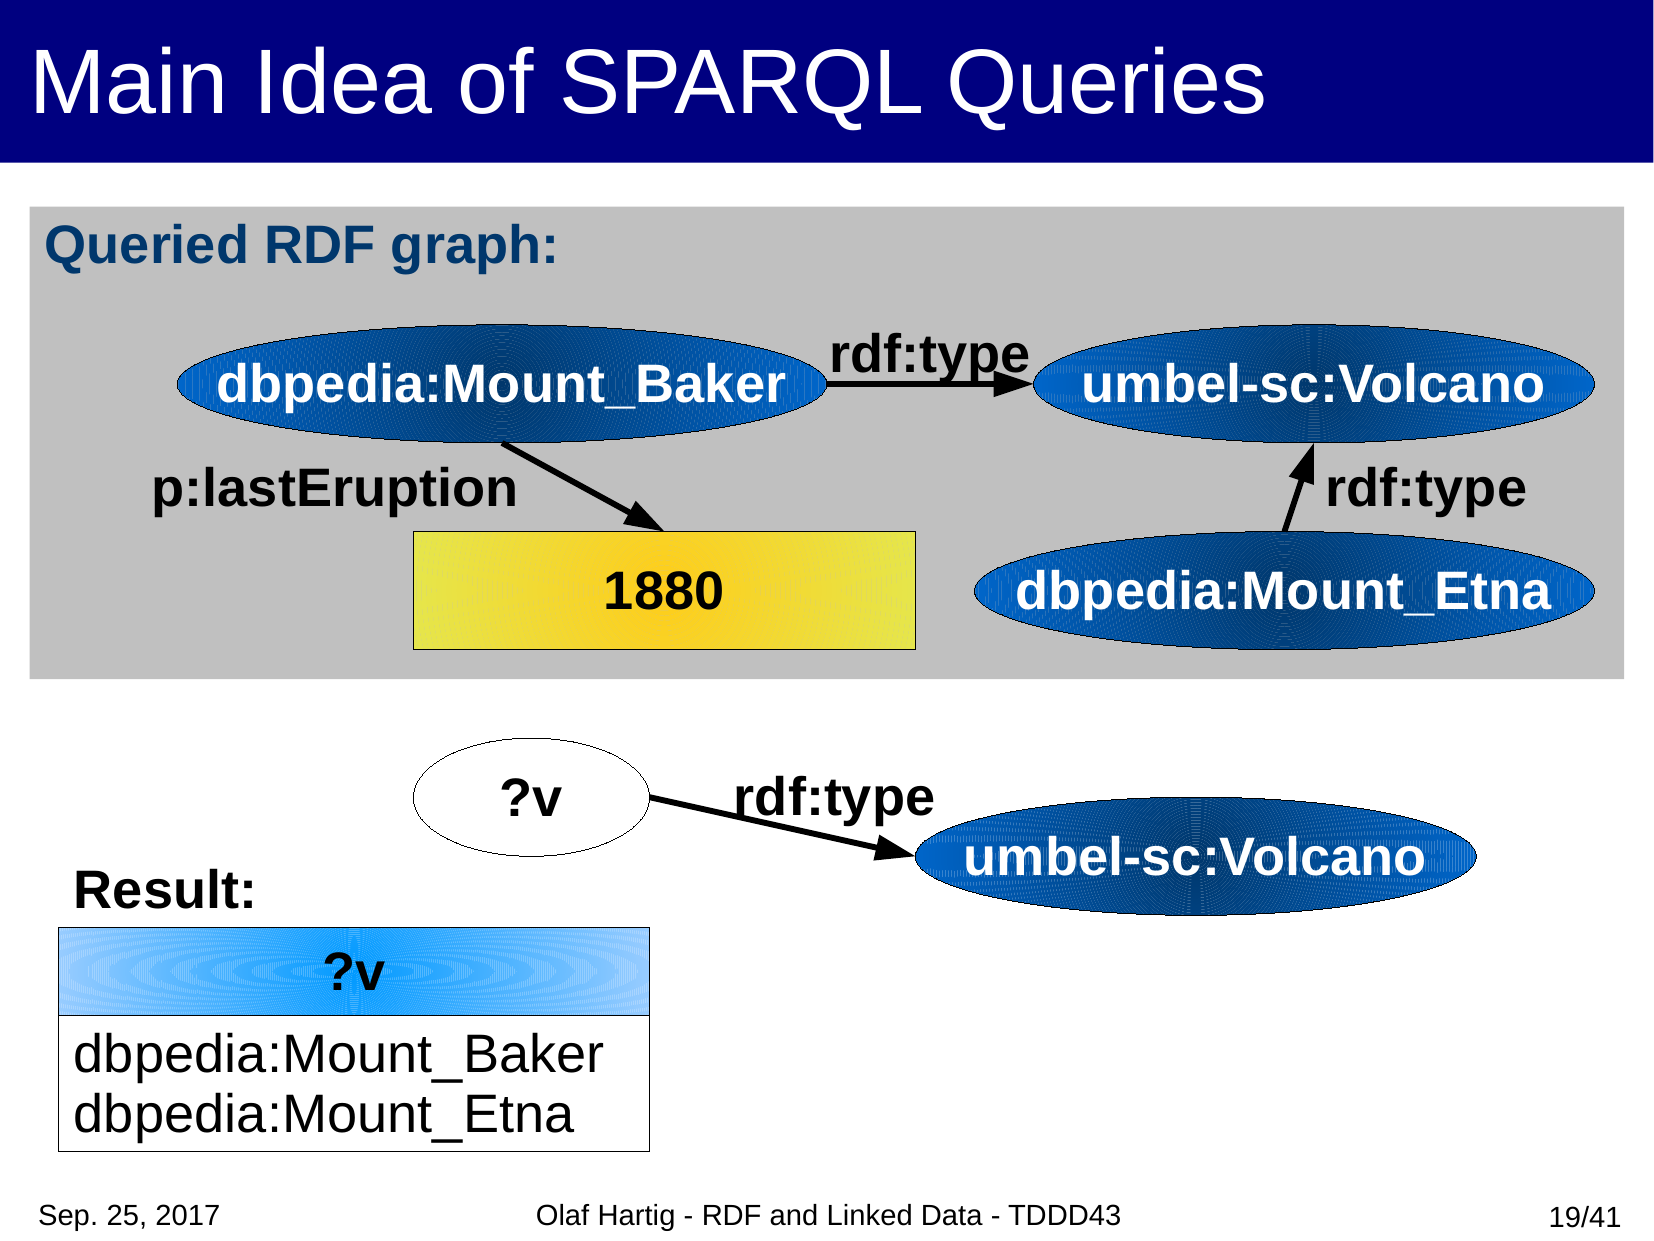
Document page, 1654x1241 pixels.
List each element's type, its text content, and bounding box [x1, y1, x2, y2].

text_box dbpedia:Mount_Baker [177, 324, 827, 443]
text_box [236, 1092, 266, 1163]
text_box umbel-sc:Volcano [915, 797, 1477, 916]
text_box dbpedia:Mount_Baker dbpedia:Mount_Etna [58, 1015, 650, 1152]
text_box ?v [58, 927, 650, 1015]
text_box dbpedia:Mount_Etna [974, 531, 1595, 650]
text_box 1880 [413, 531, 916, 650]
title Main Idea of SPARQL Queries [0, 0, 1654, 163]
text_box Result: [58, 851, 273, 928]
text_box umbel-sc:Volcano [1033, 324, 1595, 443]
text_box Queried RDF graph: [29, 206, 1625, 680]
text_box ?v [413, 738, 650, 857]
